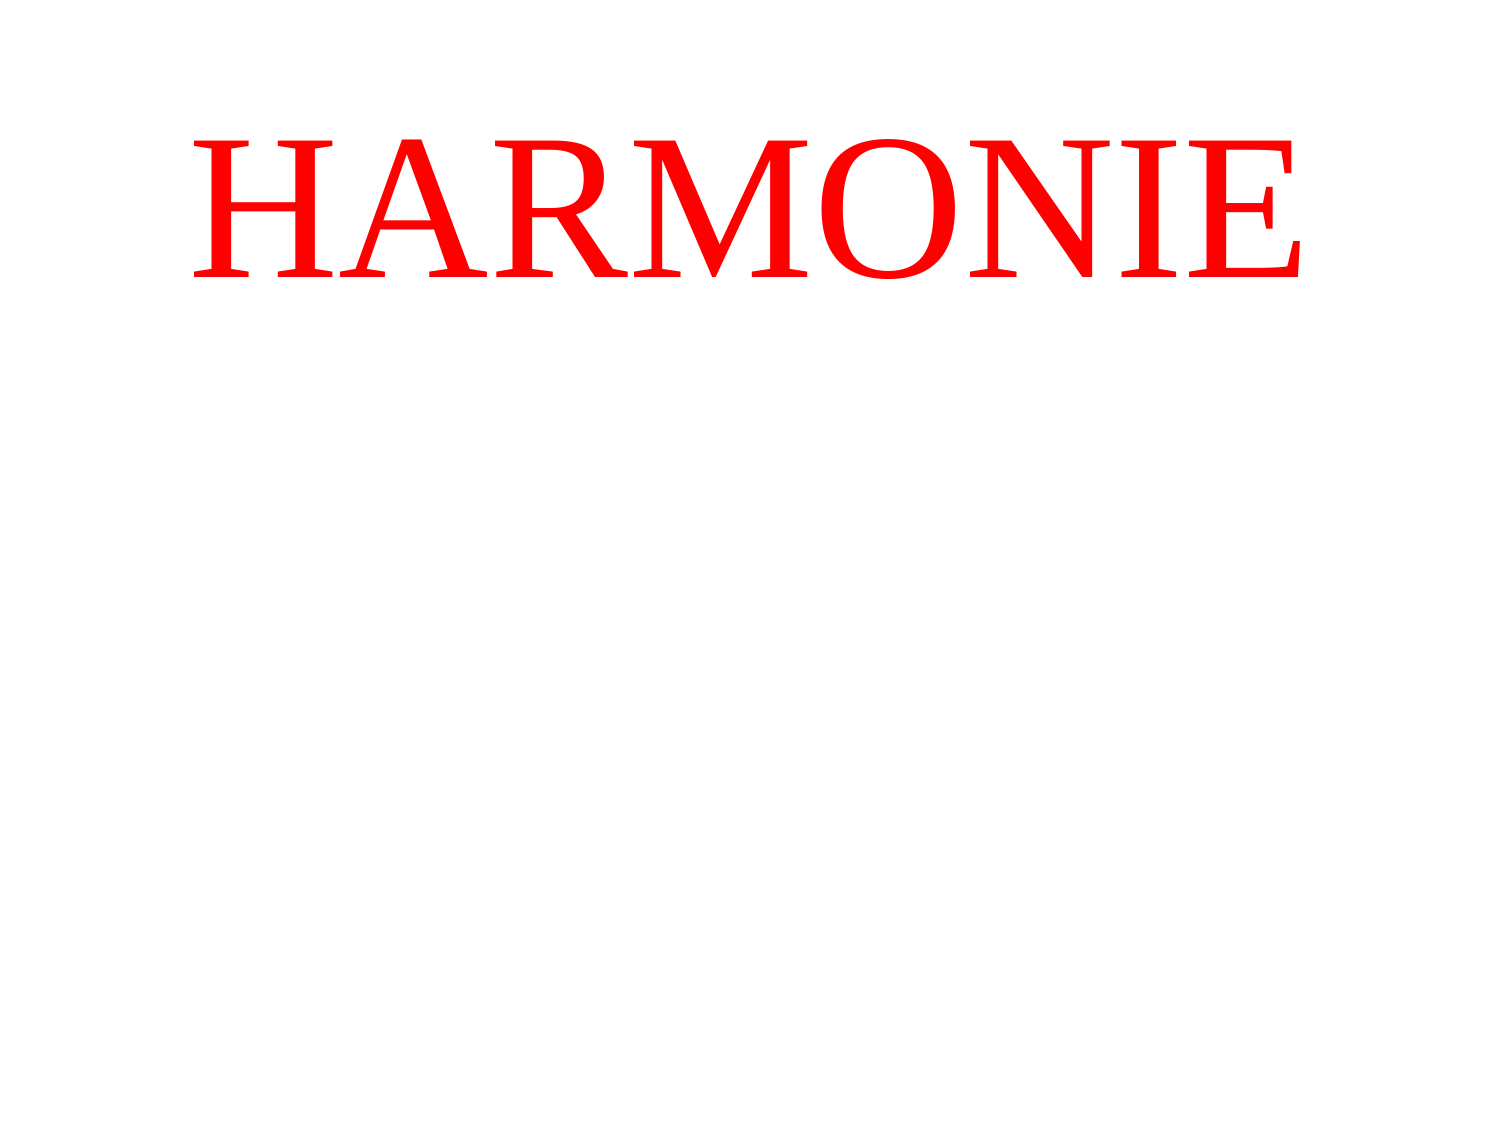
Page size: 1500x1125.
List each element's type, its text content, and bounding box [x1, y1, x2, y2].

title HARMONIE [112, 61, 1388, 327]
